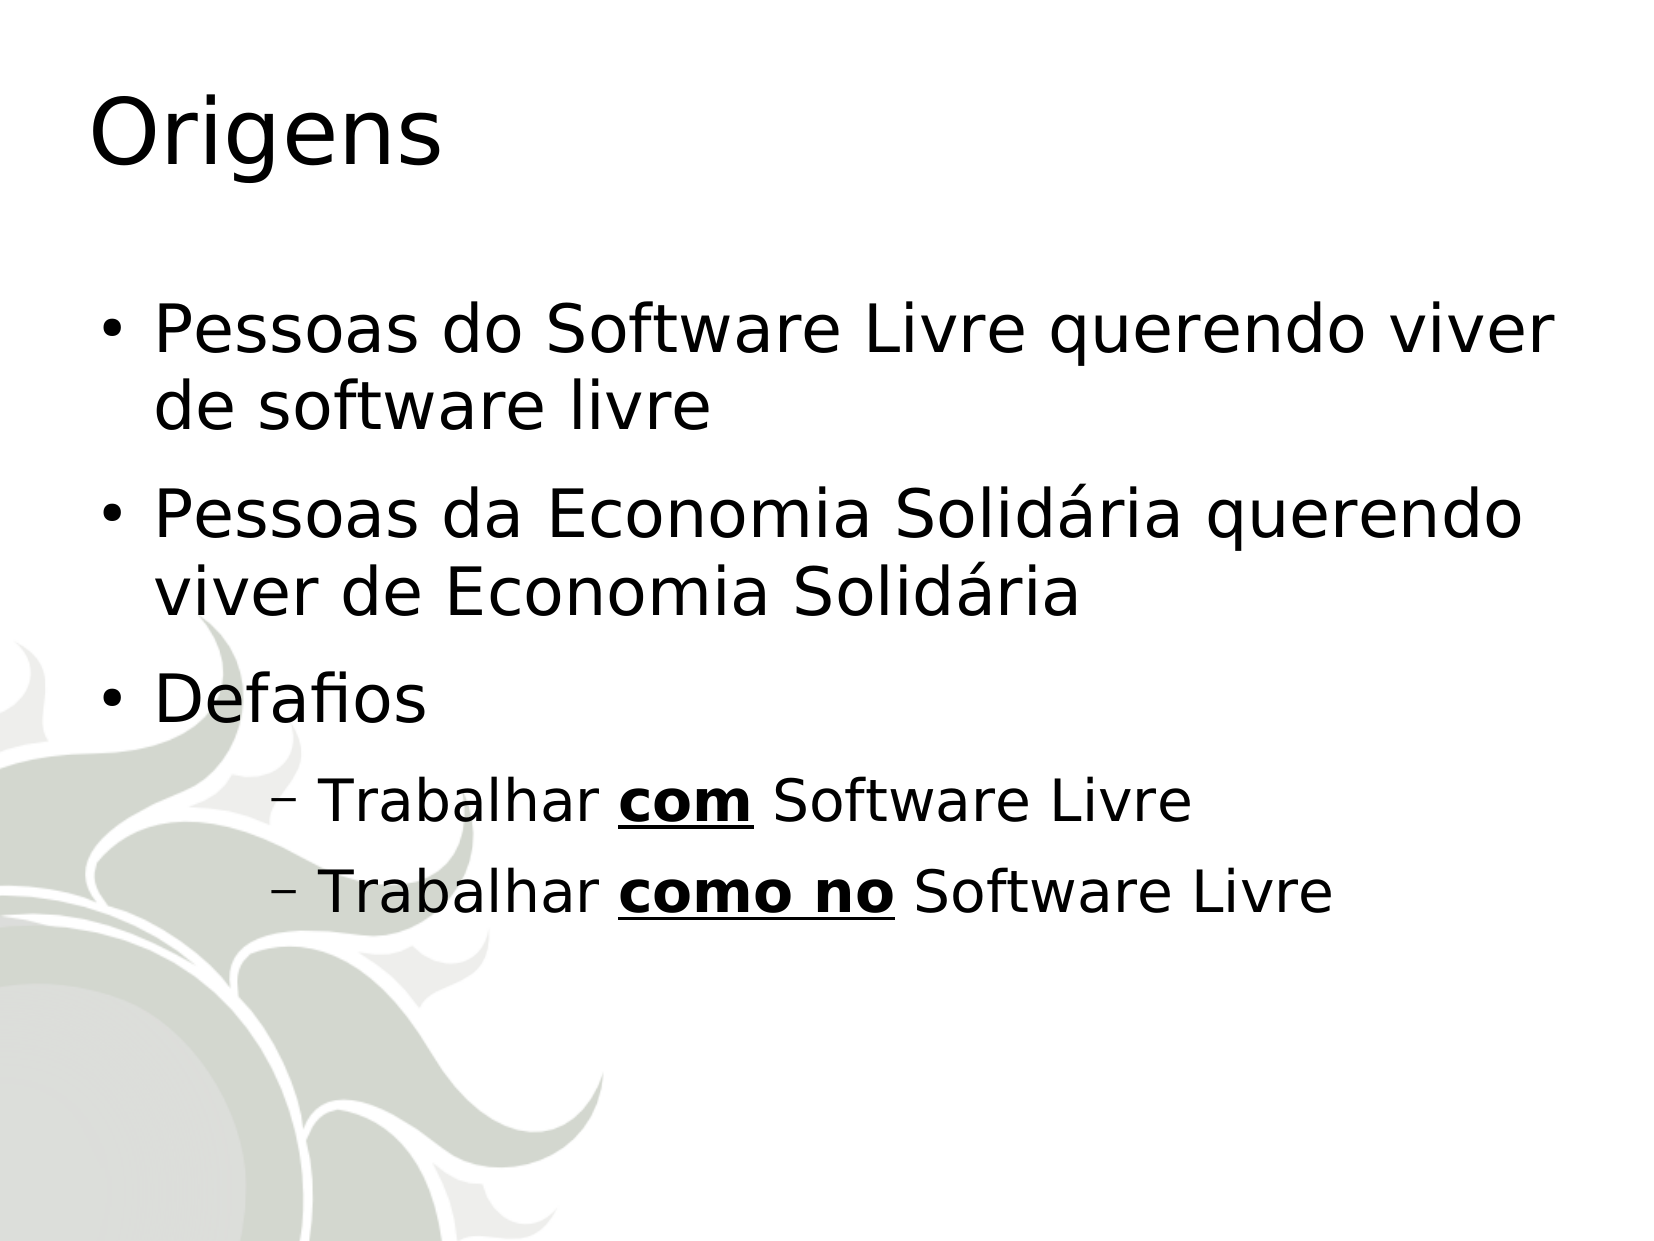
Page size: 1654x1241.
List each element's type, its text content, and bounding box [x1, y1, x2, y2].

title Origens [88, 29, 1577, 237]
list Pessoas do Software Livre querendo viver de software livre Pessoas da Economia Solidária querendo viver de Economia Solidária Defafios Trabalhar com Software Livre Trabalhar como no Software Livre [82, 290, 1571, 1094]
picture [0, 555, 644, 1241]
